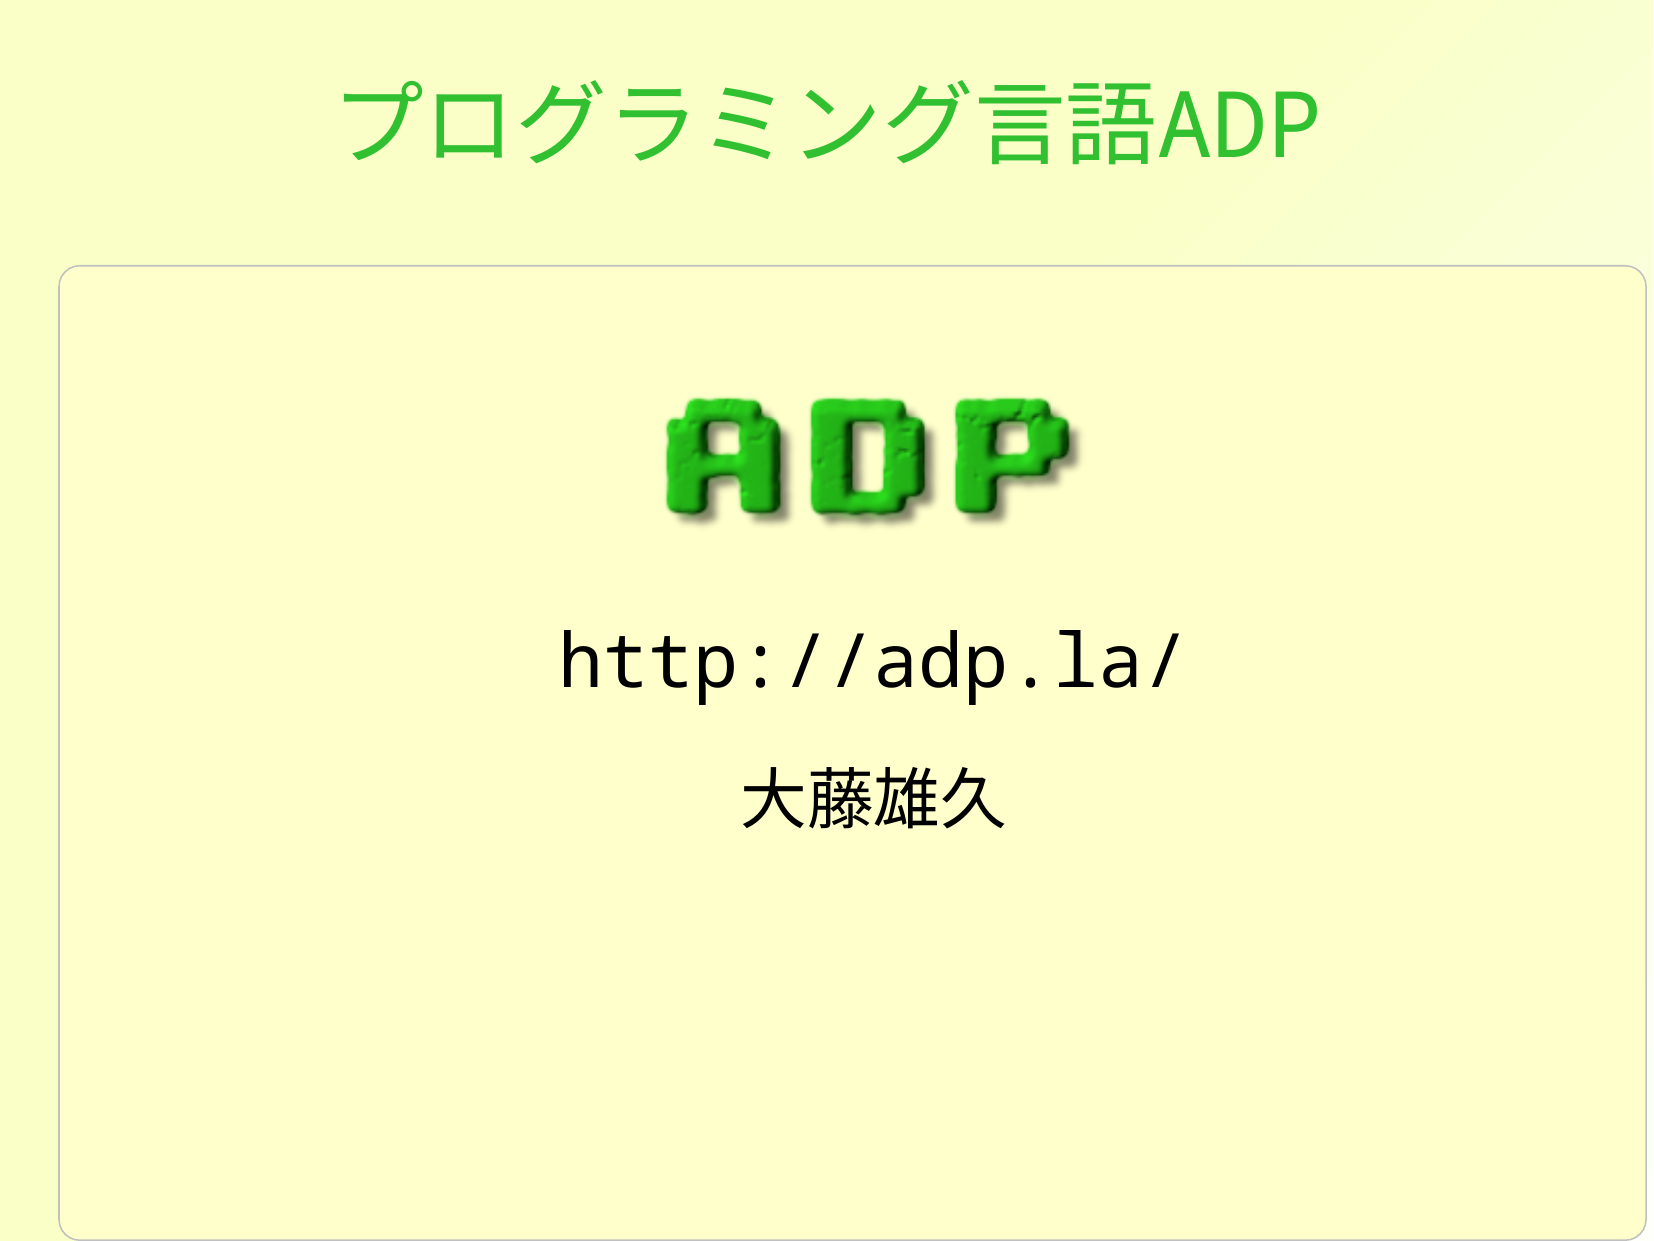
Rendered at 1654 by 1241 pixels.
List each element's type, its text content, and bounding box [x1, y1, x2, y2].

subtitle http://adp.la/ 大藤雄久 [178, 364, 1570, 1147]
picture [657, 391, 1086, 532]
title プログラミング言語ADP [121, 19, 1534, 227]
